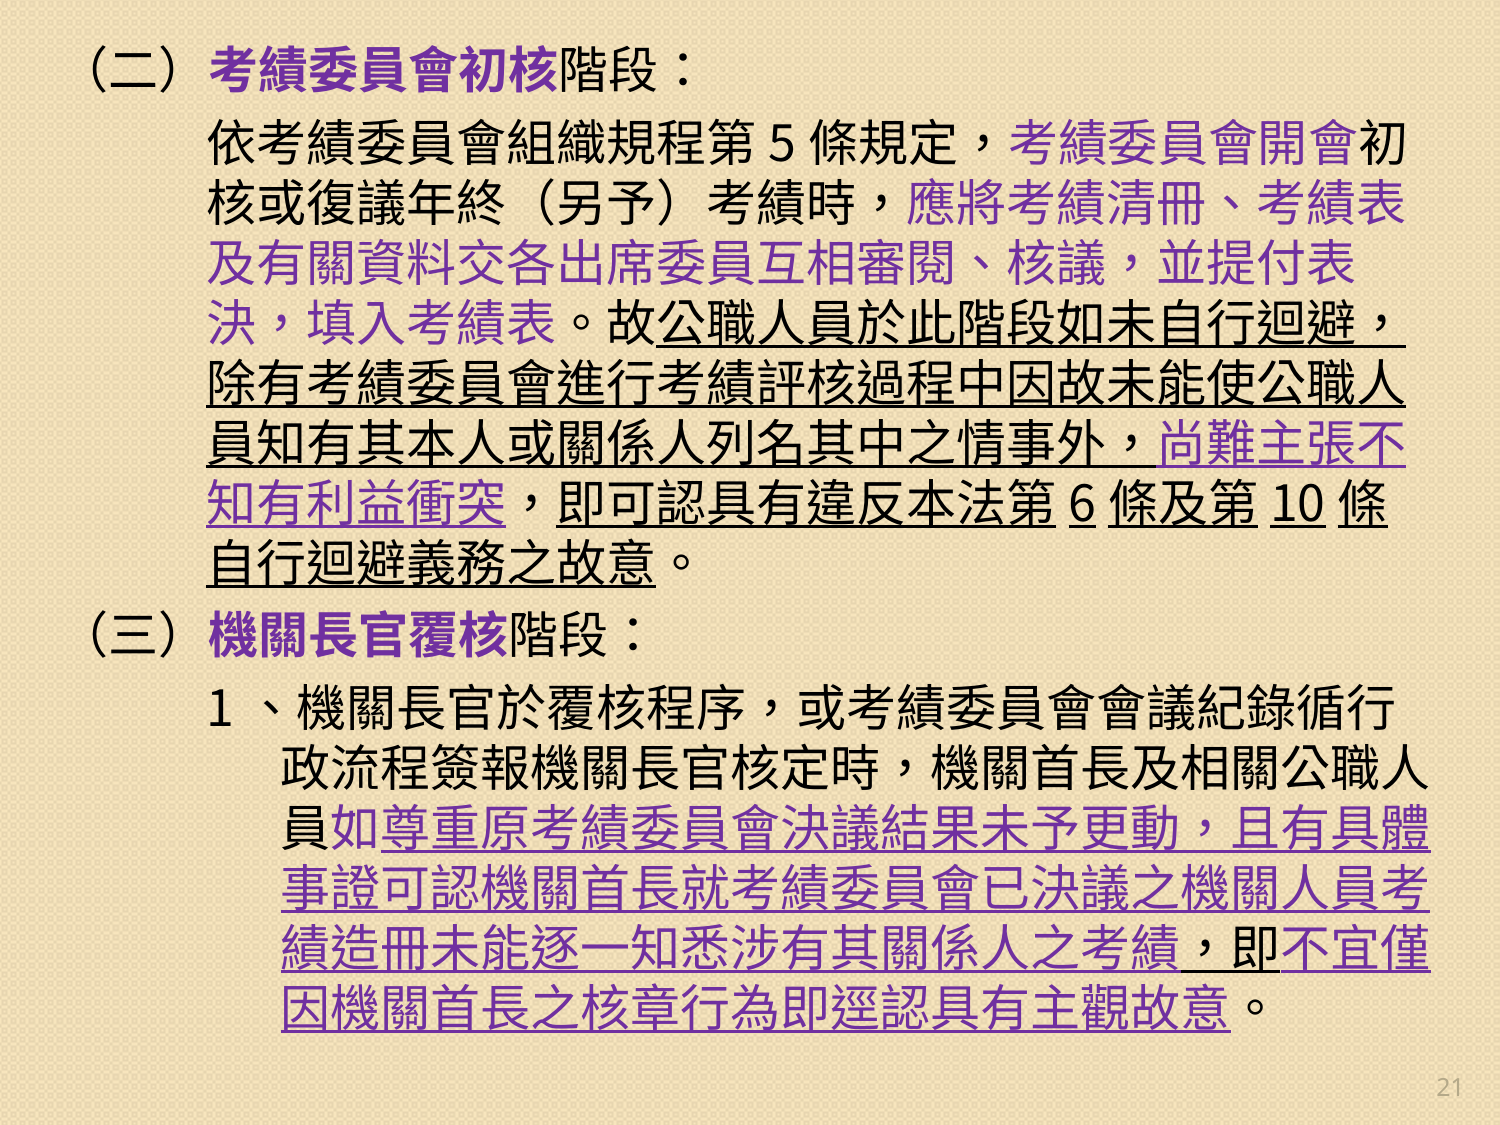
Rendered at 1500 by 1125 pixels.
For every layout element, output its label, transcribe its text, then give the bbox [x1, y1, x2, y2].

list （二）考績委員會初核階段： 依考績委員會組織規程第5條規定，考績委員會開會初核或復議年終（另予）考績時，應將考績清冊、考績表及有關資料交各出席委員互相審閱、核議，並提付表決，填入考績表。故公職人員於此階段如未自行迴避，除有考績委員會進行考績評核過程中因故未能使公職人員知有其本人或關係人列名其中之情事外，尚難主張不知有利益衝突，即可認具有違反本法第6條及第10條自行迴避義務之故意。 （三）機關長官覆核階段： 1、機關長官於覆核程序，或考績委員會會議紀錄循行政流程簽報機關長官核定時，機關首長及相關公職人員如尊重原考績委員會決議結果未予更動，且有具體事證可認機關首長就考績委員會已決議之機關人員考績造冊未能逐一知悉涉有其關係人之考績，即不宜僅因機關首長之核章行為即逕認具有主觀故意。 [29, 30, 1447, 1005]
picture [0, 0, 1500, 1125]
slide_number <編號> [1413, 1034, 1488, 1113]
